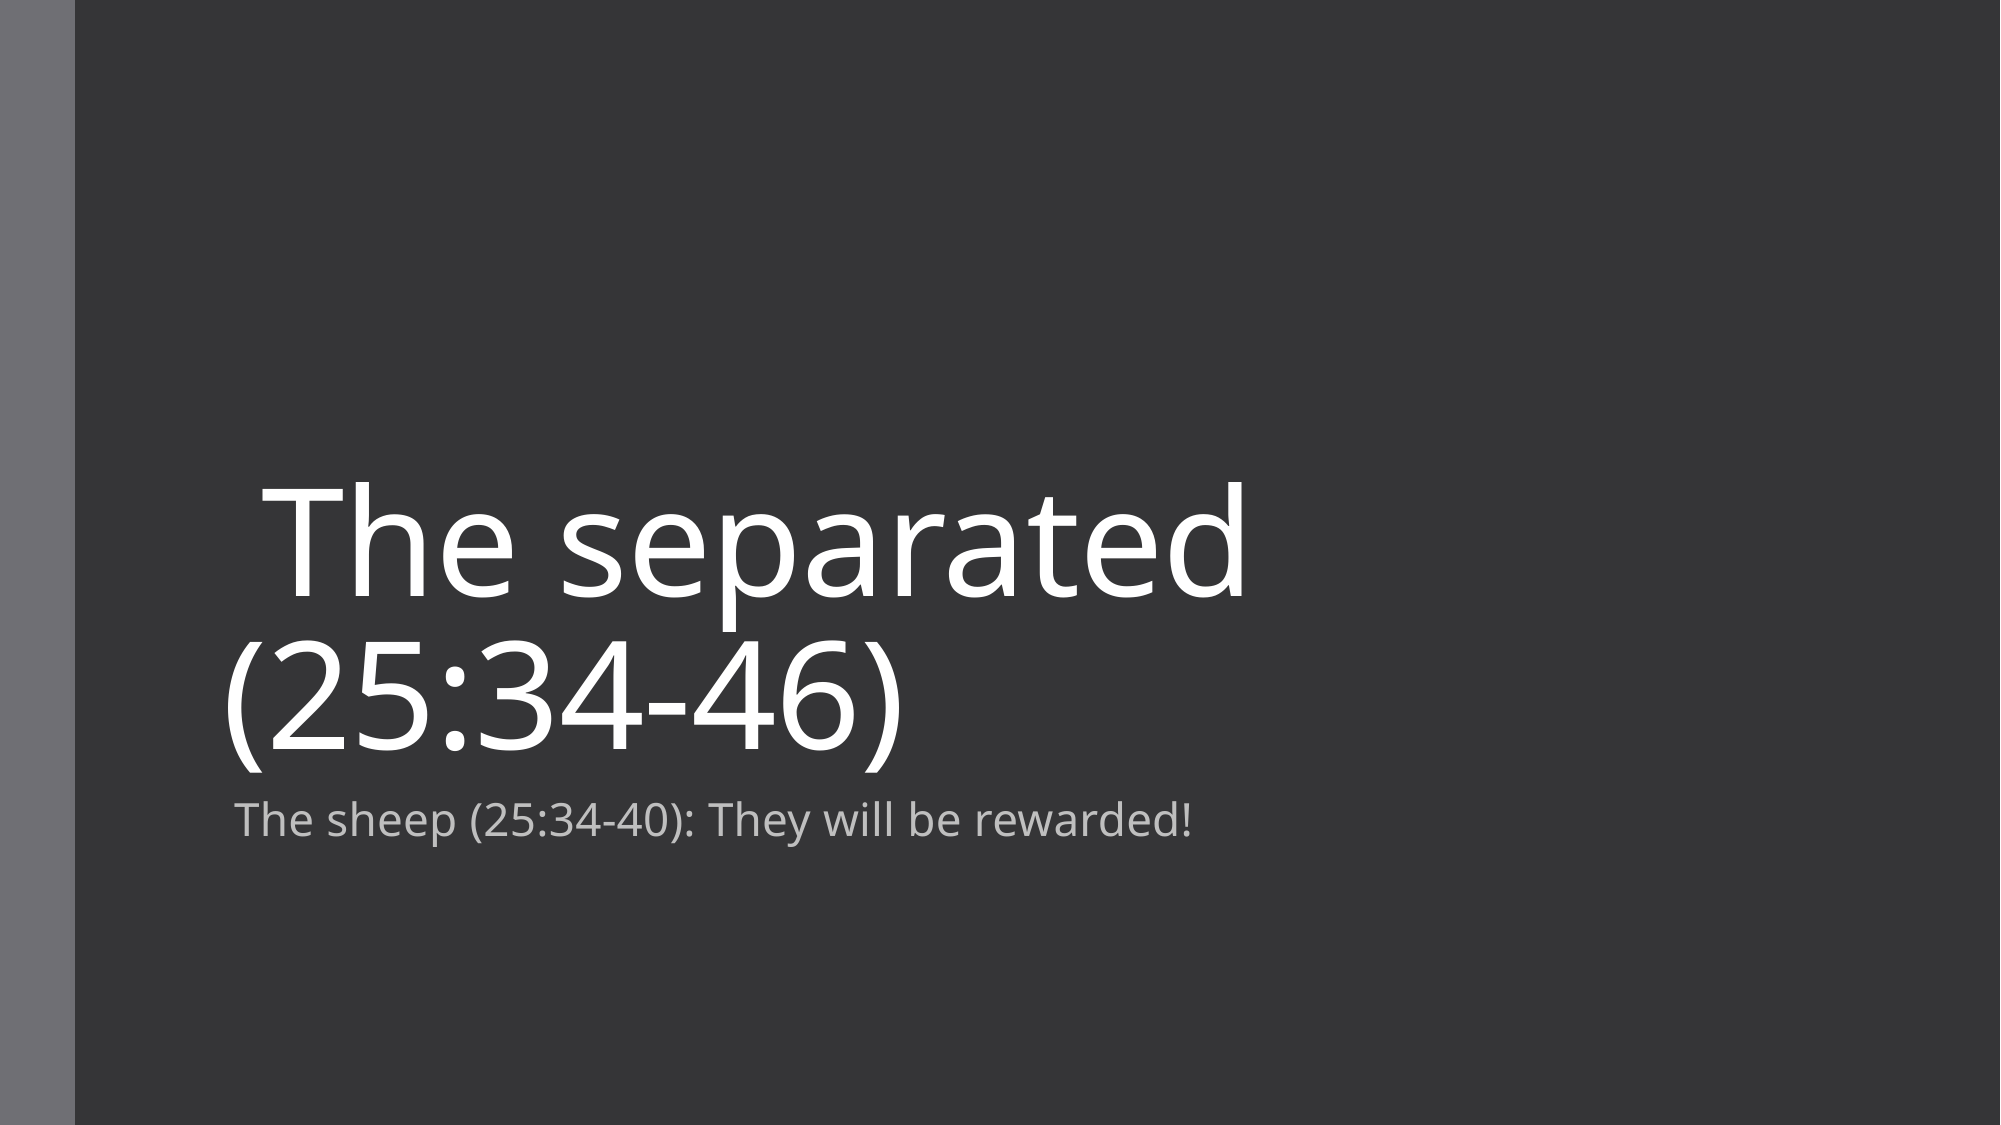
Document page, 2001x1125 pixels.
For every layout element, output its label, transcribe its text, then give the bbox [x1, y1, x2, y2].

title The separated (25:34-46) [206, 124, 1752, 787]
subtitle The sheep (25:34-40): They will be rewarded! [206, 787, 1752, 1066]
